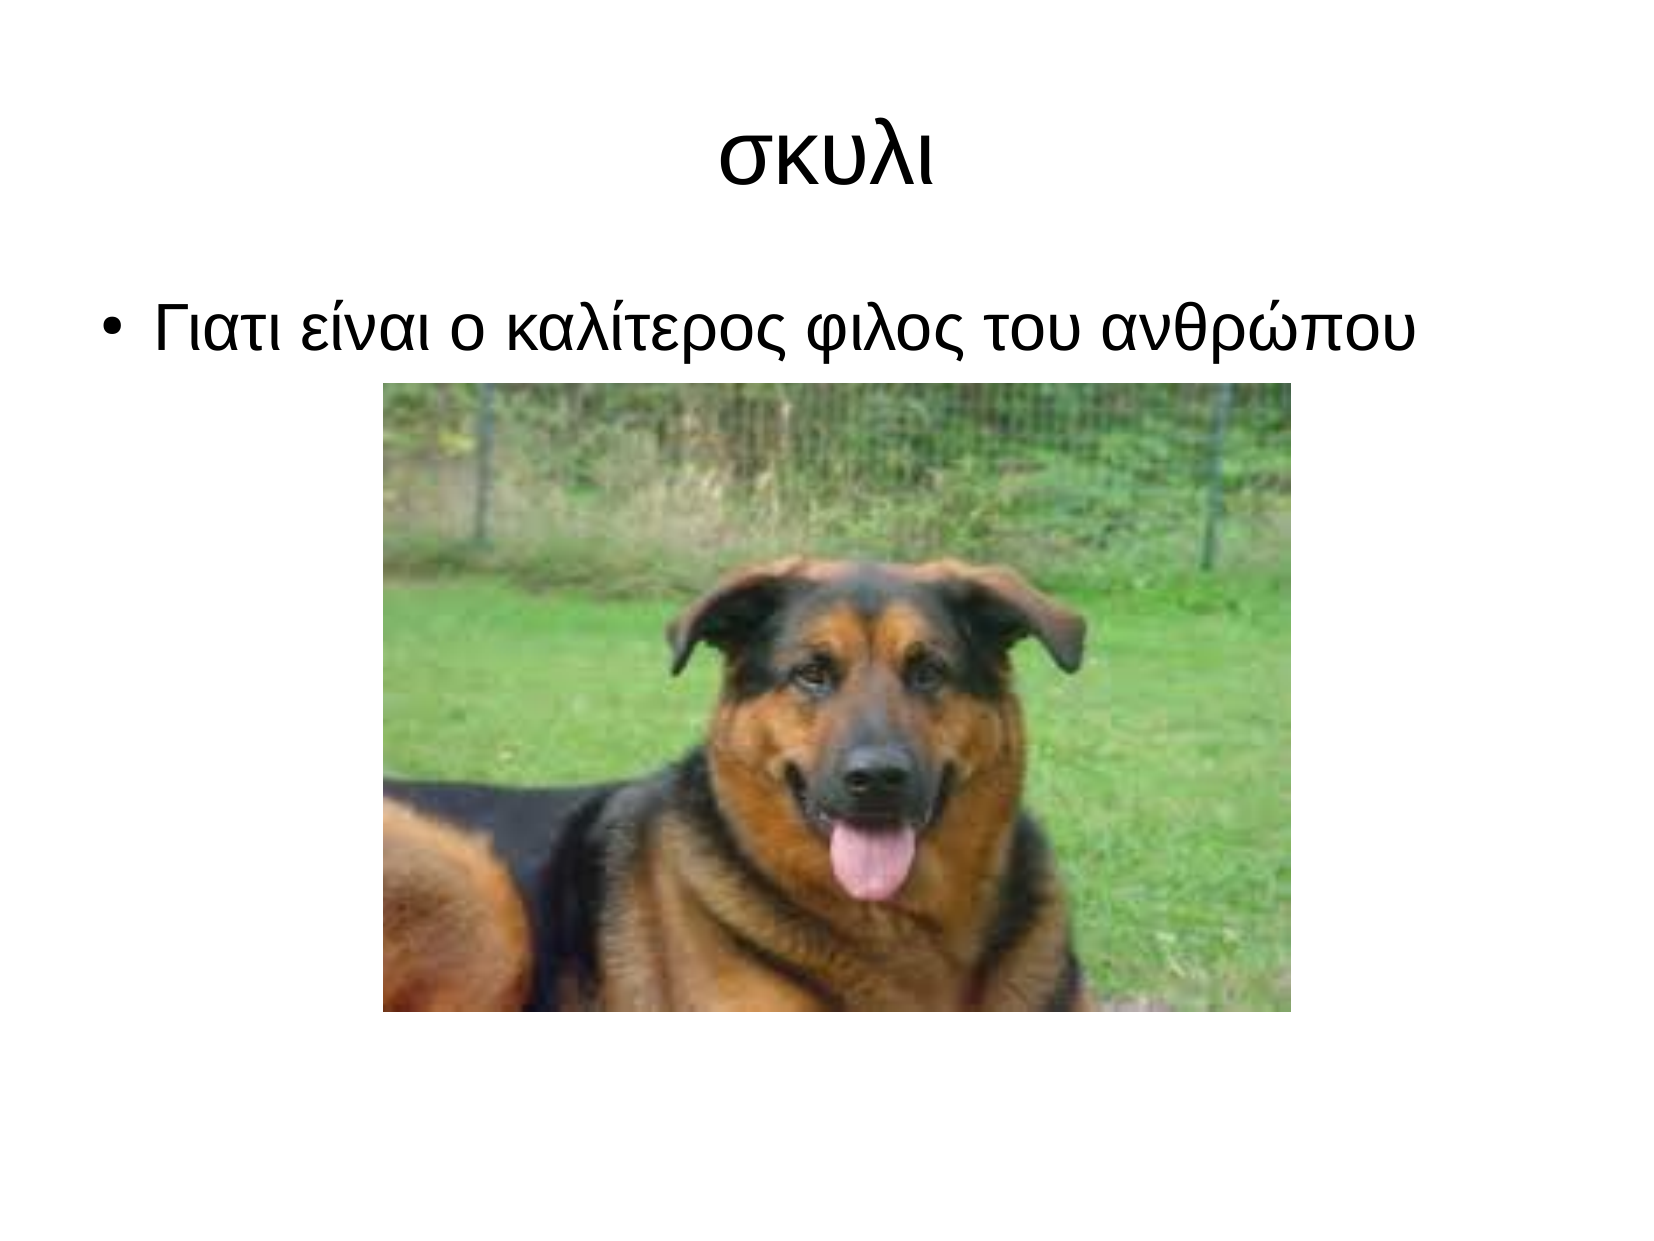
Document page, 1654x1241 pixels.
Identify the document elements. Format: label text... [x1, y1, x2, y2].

title σκυλι [82, 49, 1571, 257]
picture [383, 383, 1291, 1012]
list Γιατι είναι ο καλίτερος φιλος του ανθρώπου [82, 290, 1571, 1109]
